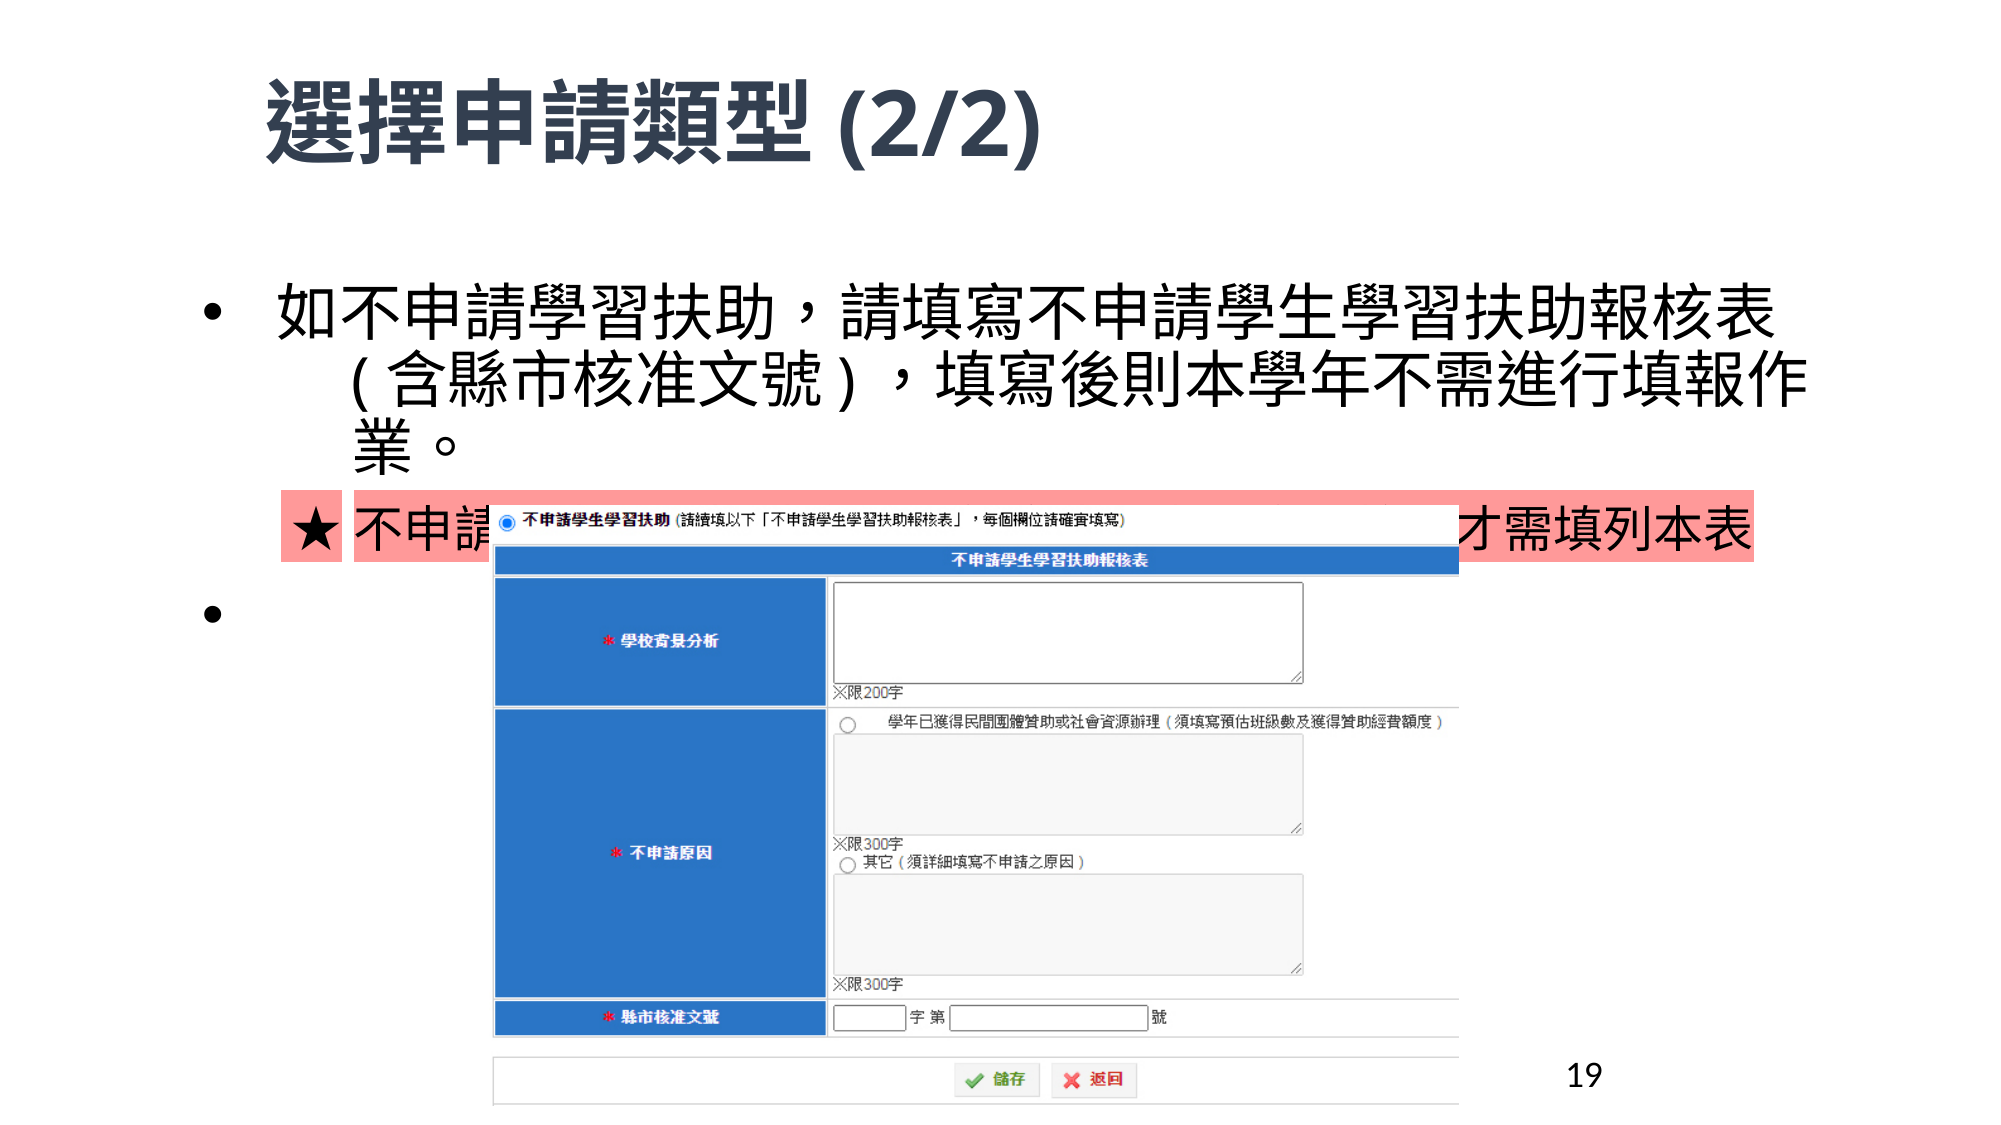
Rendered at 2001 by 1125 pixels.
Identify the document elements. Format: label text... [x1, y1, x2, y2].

text_box 選擇申請類型(2/2) [250, 58, 1058, 183]
subtitle 如不申請學習扶助，請填寫不申請學生學習扶助報核表 (含縣市核准文號)，填寫後則本學年不需進行填報作業。 ★不申請學生學習扶助為全學年度皆不辦理之學校，才需填列本表 [186, 273, 1865, 963]
picture [489, 505, 1459, 1106]
text_box [1550, 1042, 2000, 1103]
